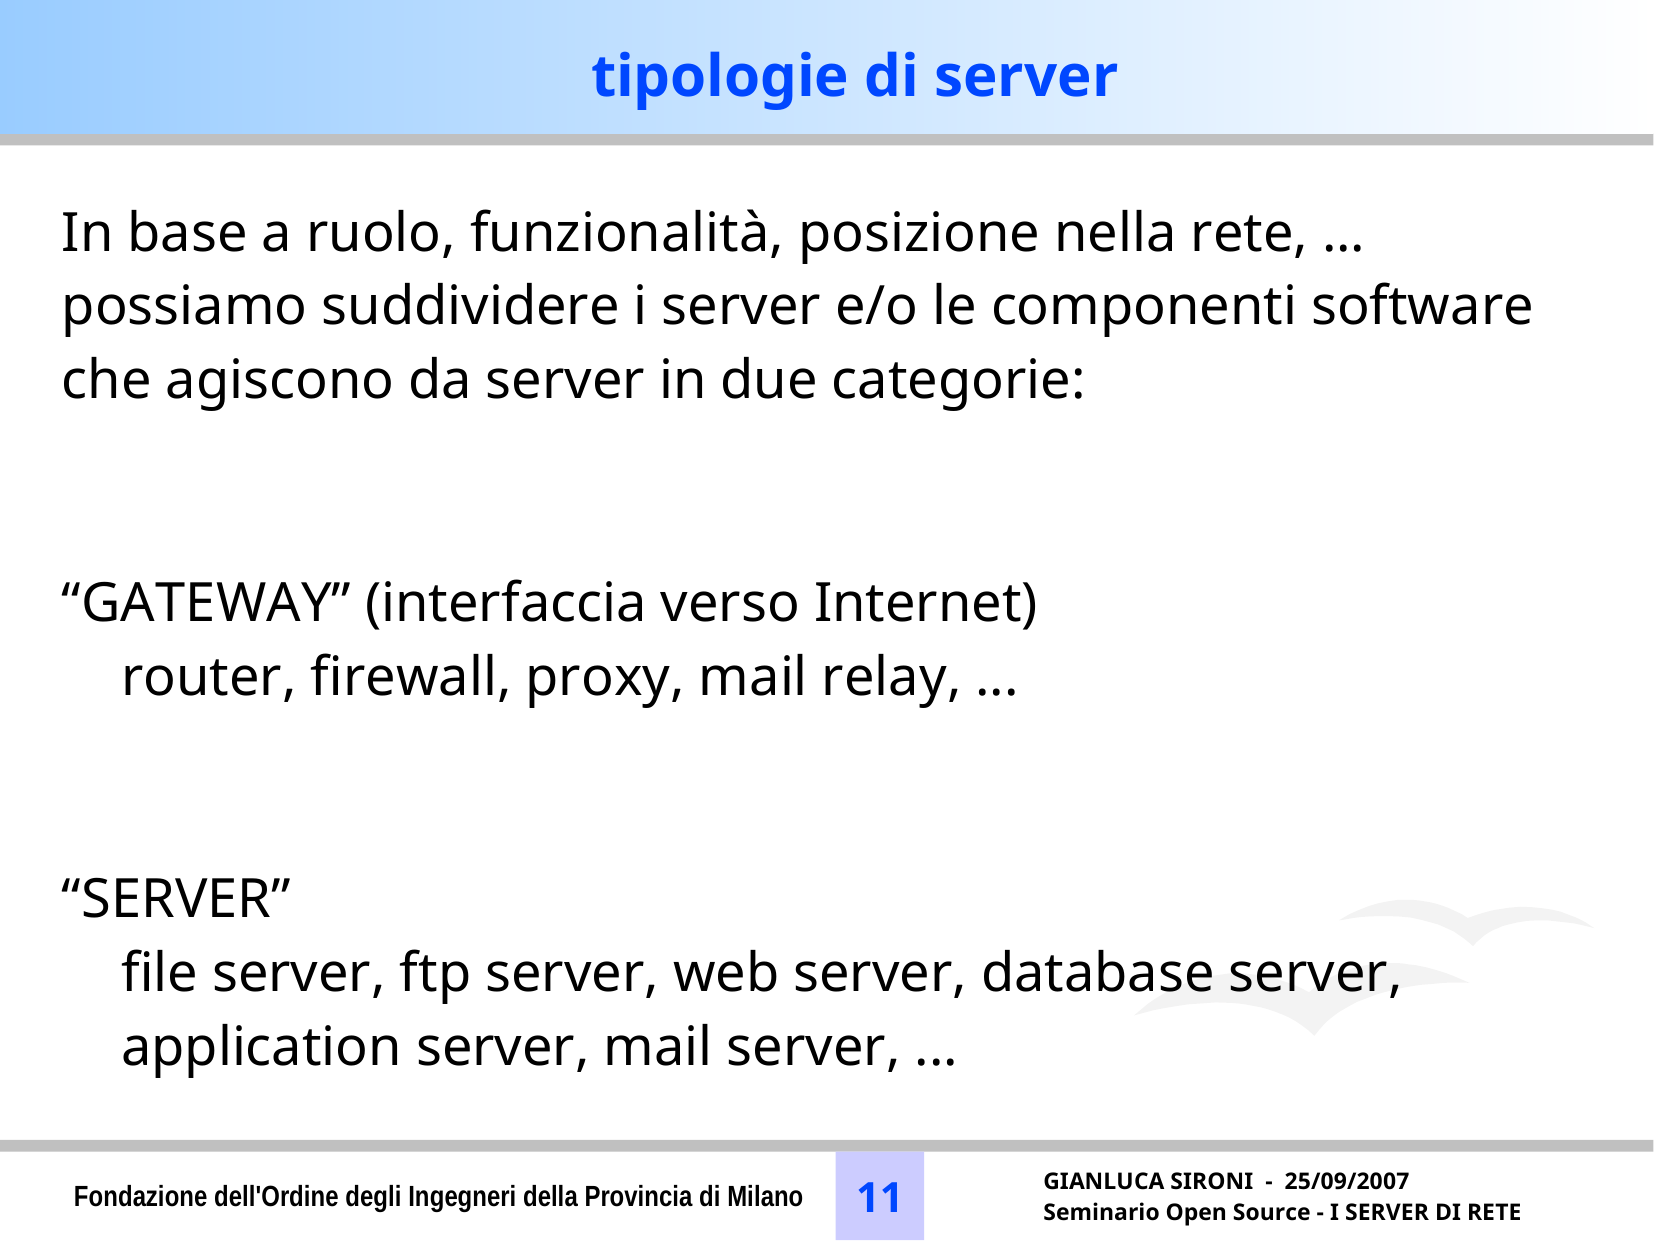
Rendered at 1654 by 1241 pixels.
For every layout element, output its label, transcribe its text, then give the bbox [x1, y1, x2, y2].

list In base a ruolo, funzionalità, posizione nella rete, ... possiamo suddividere i server e/o le componenti software che agiscono da server in due categorie: “GATEWAY” (interfaccia verso Internet) router, firewall, proxy, mail relay, ... “SERVER” file server, ftp server, web server, database server, application server, mail server, ... [61, 193, 1617, 1130]
title tipologie di server [85, 0, 1654, 148]
